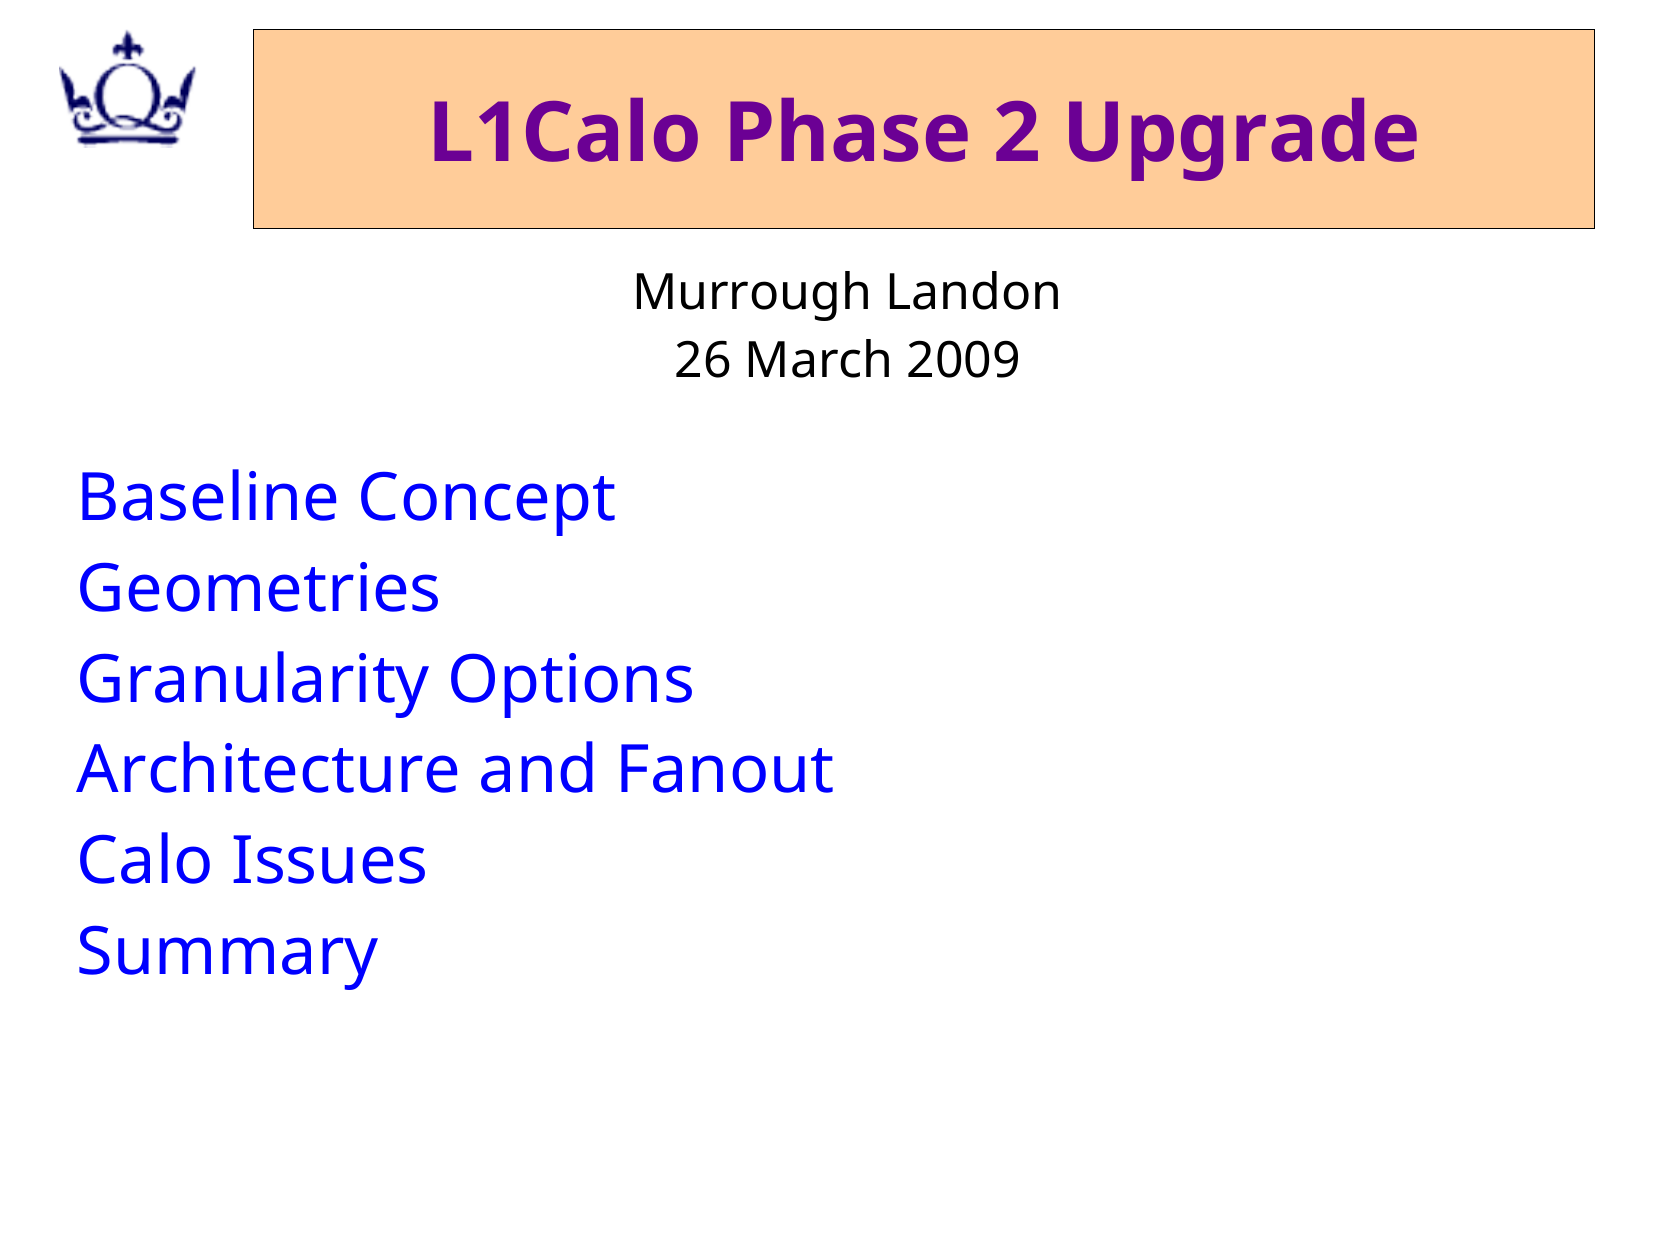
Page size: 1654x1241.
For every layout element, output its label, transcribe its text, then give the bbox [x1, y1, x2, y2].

picture [59, 29, 200, 148]
text_box Murrough Landon 26 March 2009 [476, 256, 1219, 396]
list Baseline Concept Geometries Granularity Options Architecture and Fanout Calo Issues Summary [59, 449, 1595, 1112]
title L1Calo Phase 2 Upgrade [253, 29, 1595, 229]
